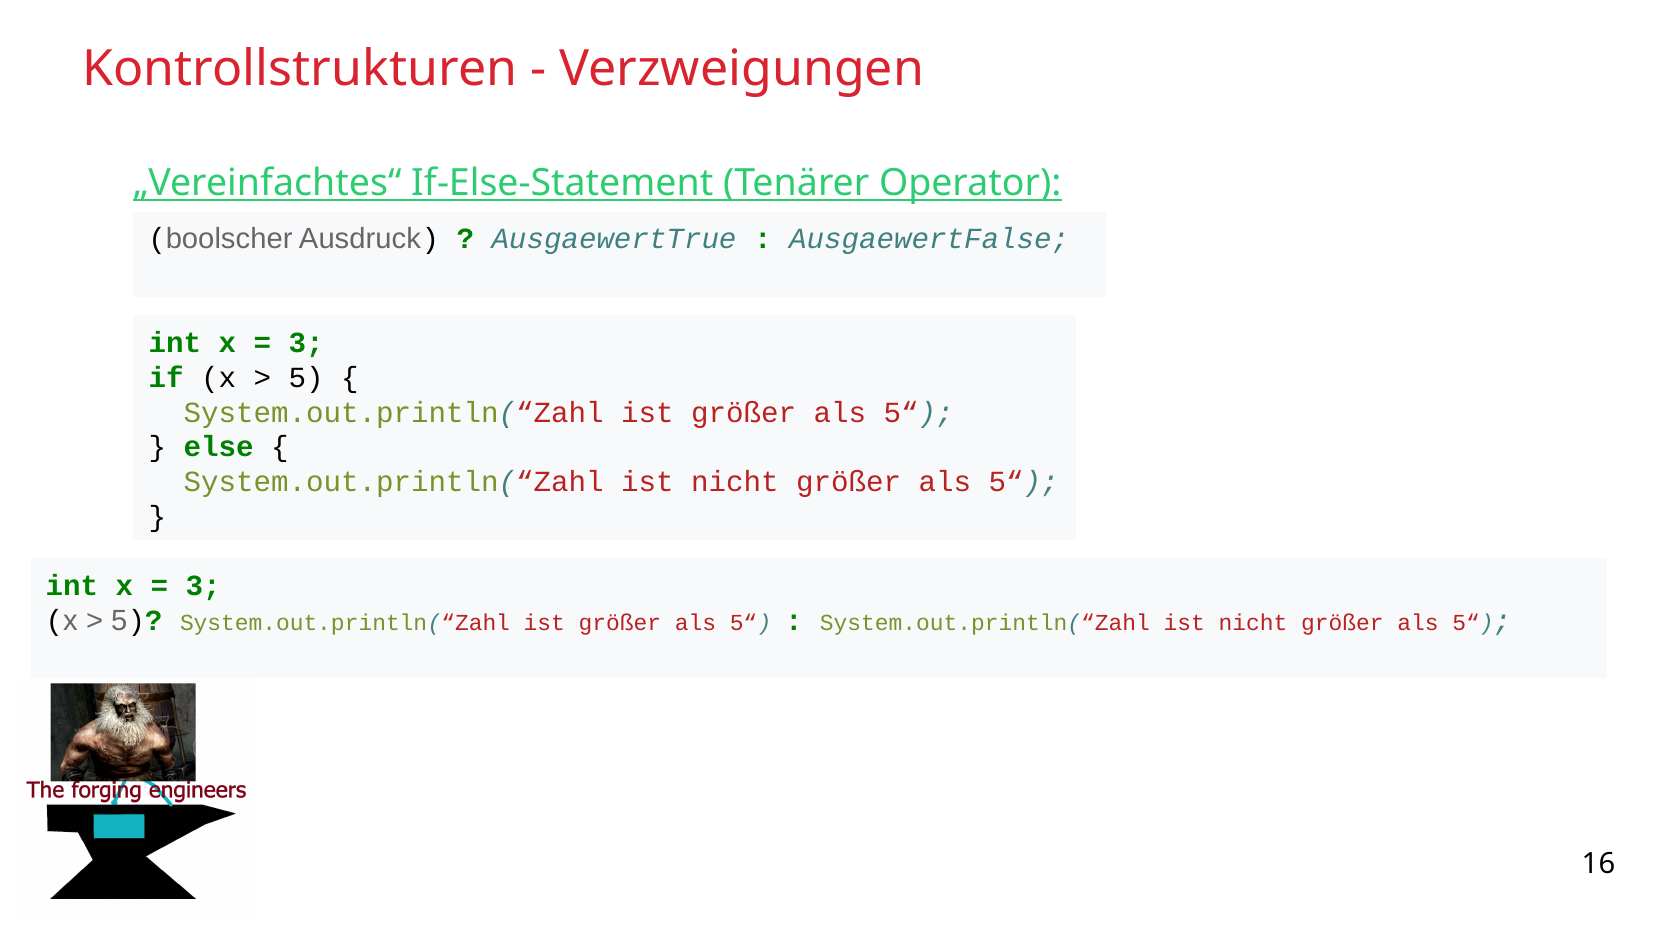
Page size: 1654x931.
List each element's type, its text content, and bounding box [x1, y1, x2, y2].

text_box (boolscher Ausdruck) ? AusgaewertTrue : AusgaewertFalse; [133, 212, 1106, 297]
title Kontrollstrukturen - Verzweigungen [82, 37, 1571, 95]
text_box „Vereinfachtes“ If-Else-Statement (Tenärer Operator): [118, 148, 1041, 208]
text_box int x = 3; if (x > 5) { System.out.println(“Zahl ist größer als 5“); } else { System.out.println(“Zahl ist nicht größer als 5“); } [133, 315, 1076, 540]
picture [17, 679, 254, 916]
text_box int x = 3; (x > 5)? System.out.println(“Zahl ist größer als 5“) : System.out.println(“Zahl ist nicht größer als 5“); [31, 558, 1607, 678]
